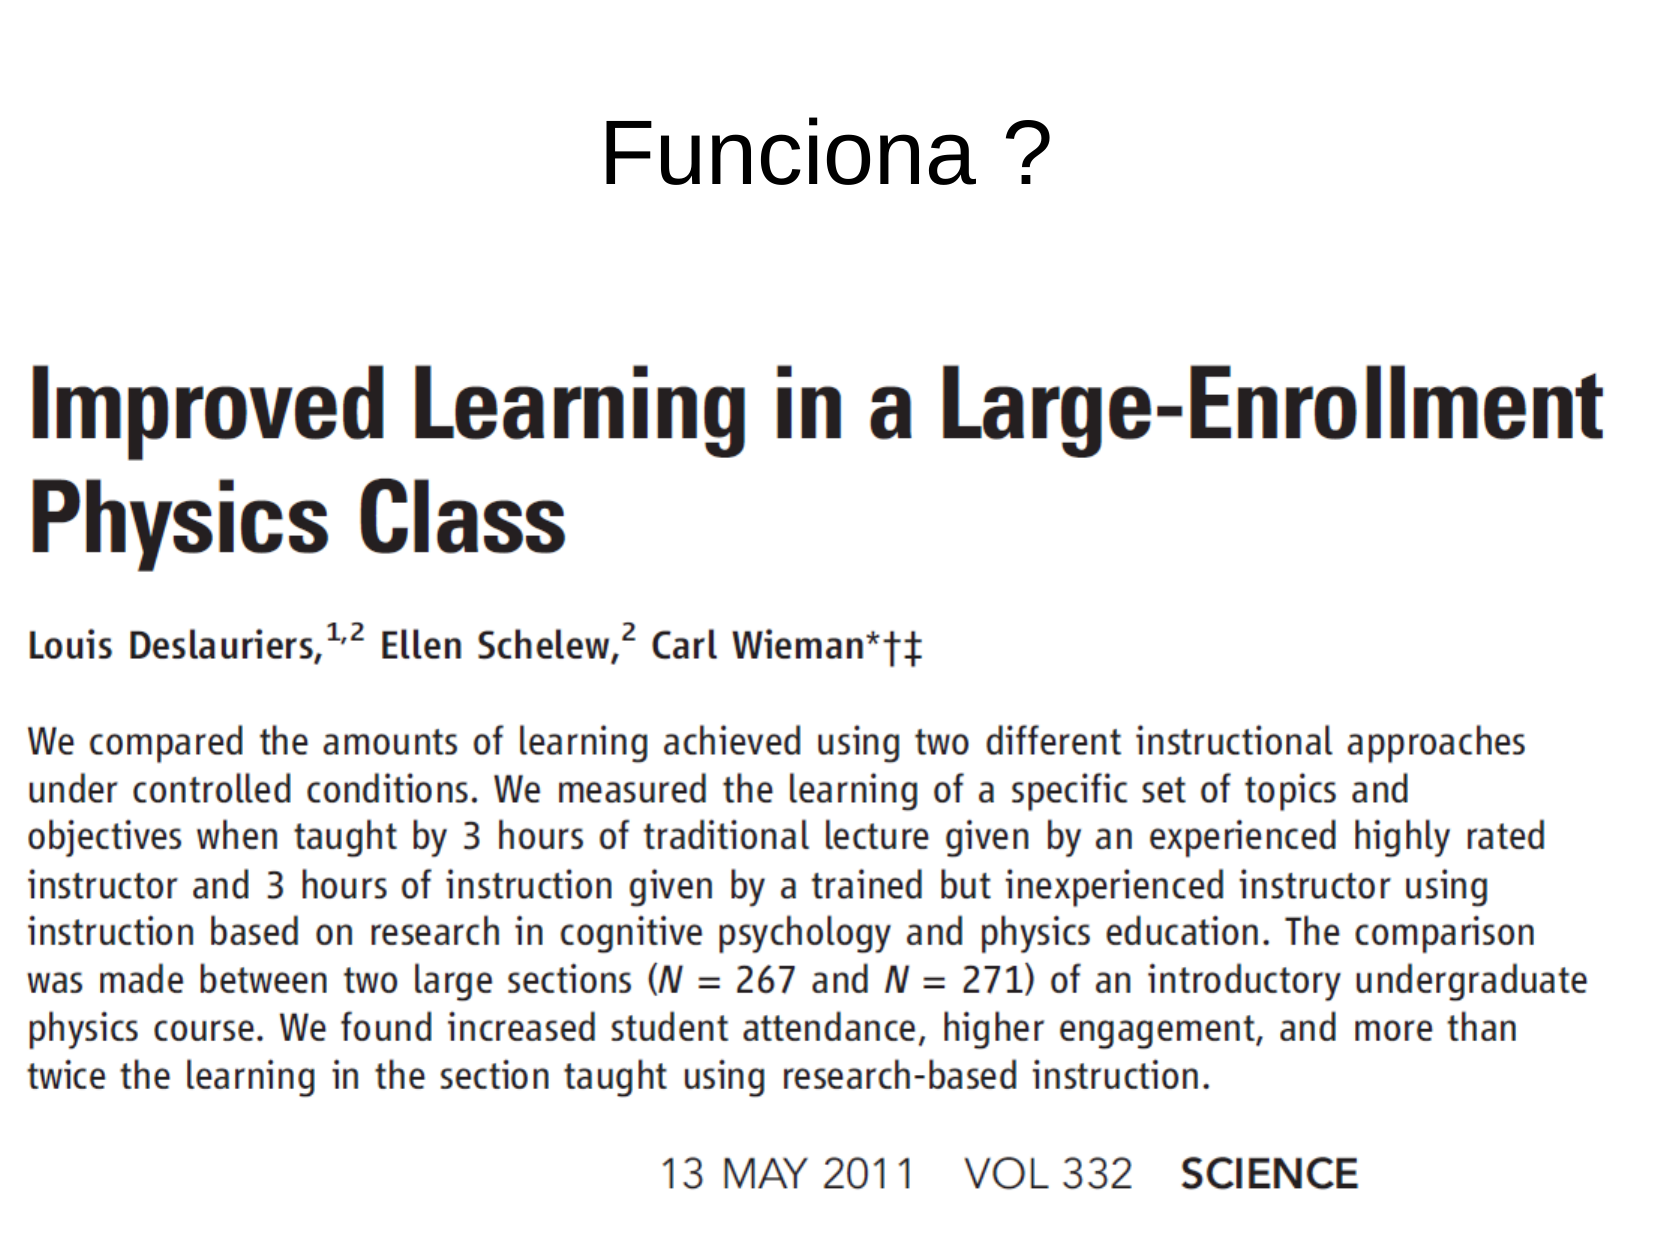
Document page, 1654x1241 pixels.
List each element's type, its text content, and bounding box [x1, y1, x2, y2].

title Funciona ? [82, 49, 1571, 257]
picture [638, 1135, 1382, 1217]
picture [0, 317, 1654, 1123]
